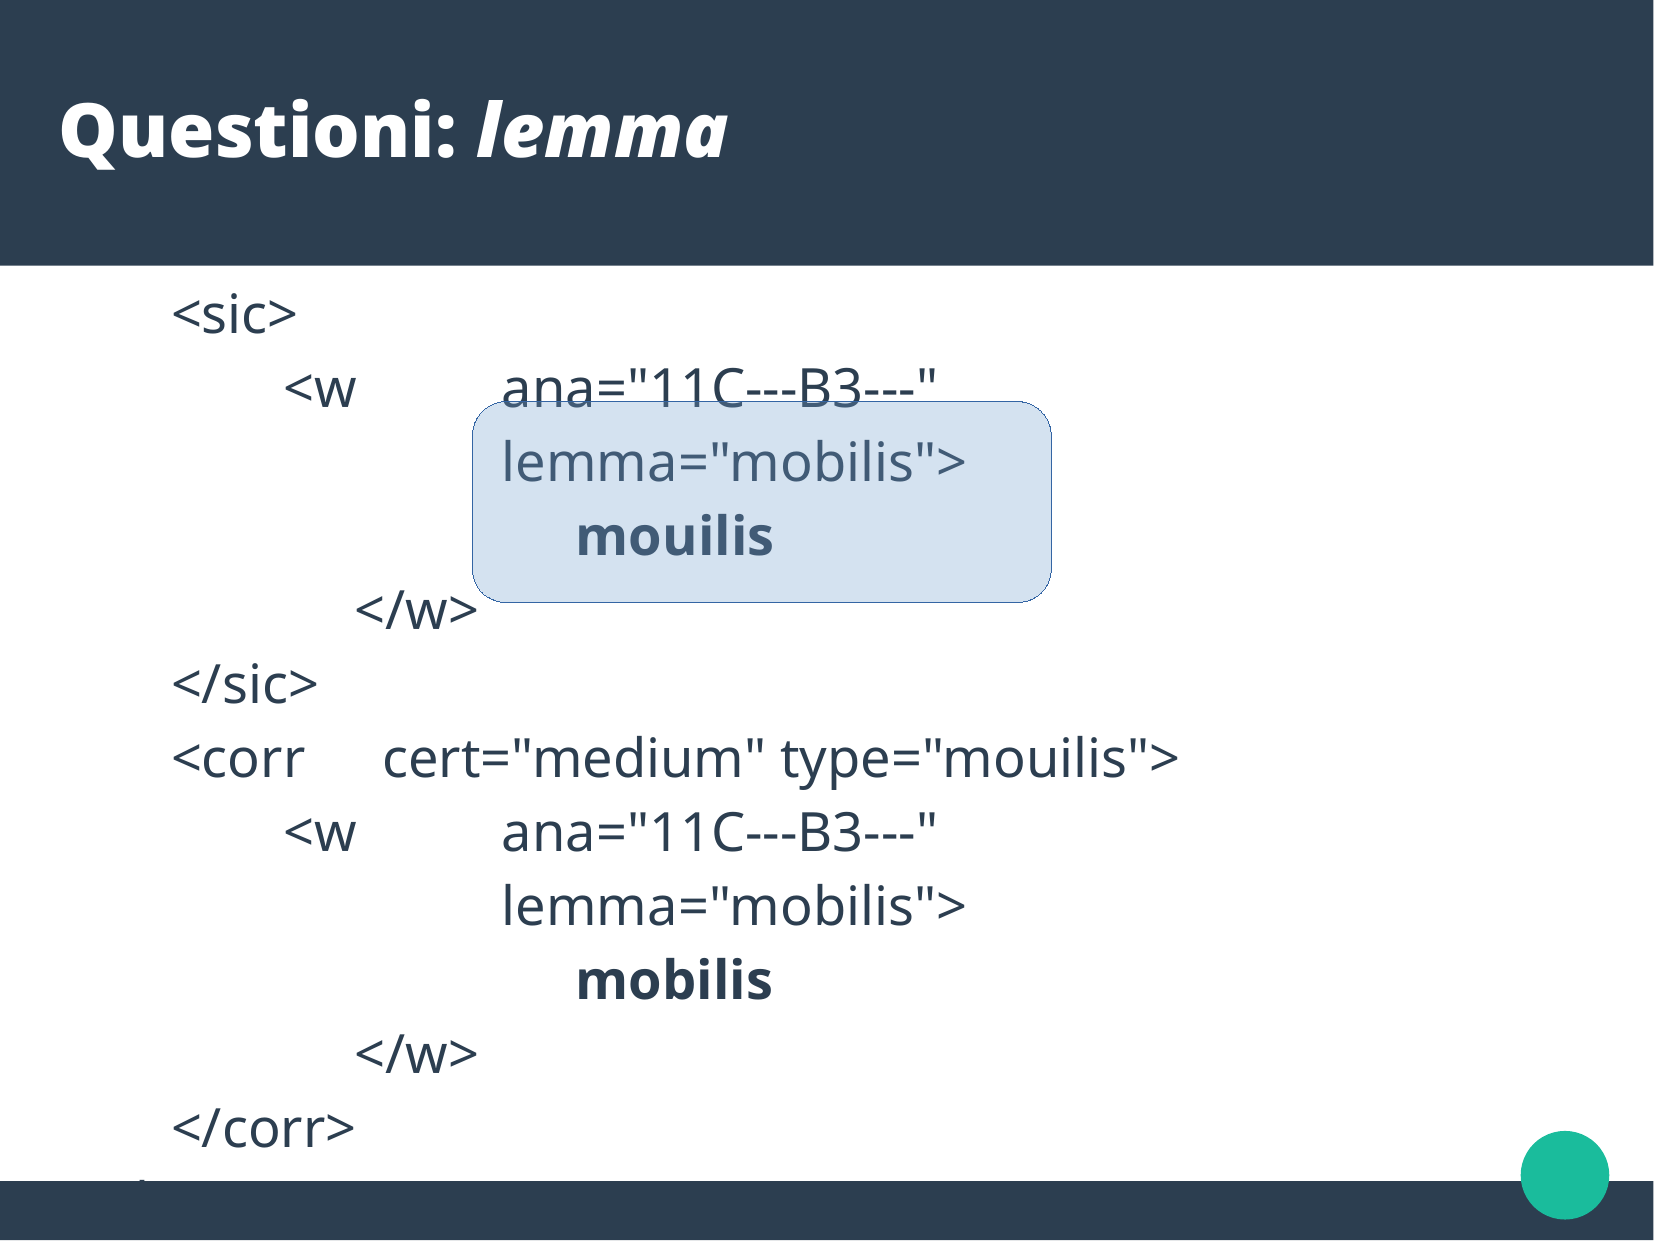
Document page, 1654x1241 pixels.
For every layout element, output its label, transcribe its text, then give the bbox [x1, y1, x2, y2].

title Questioni: lemma [59, 49, 1595, 207]
text_box [472, 401, 1052, 603]
subtitle <choice> <sic> <w ana="11C---B3---" lemma="mobilis"> mouilis </w> </sic> <corr cert="medium" type="mouilis"> <w ana="11C---B3---" lemma="mobilis"> mobilis </w> </corr> </choice> [59, 283, 1595, 1230]
